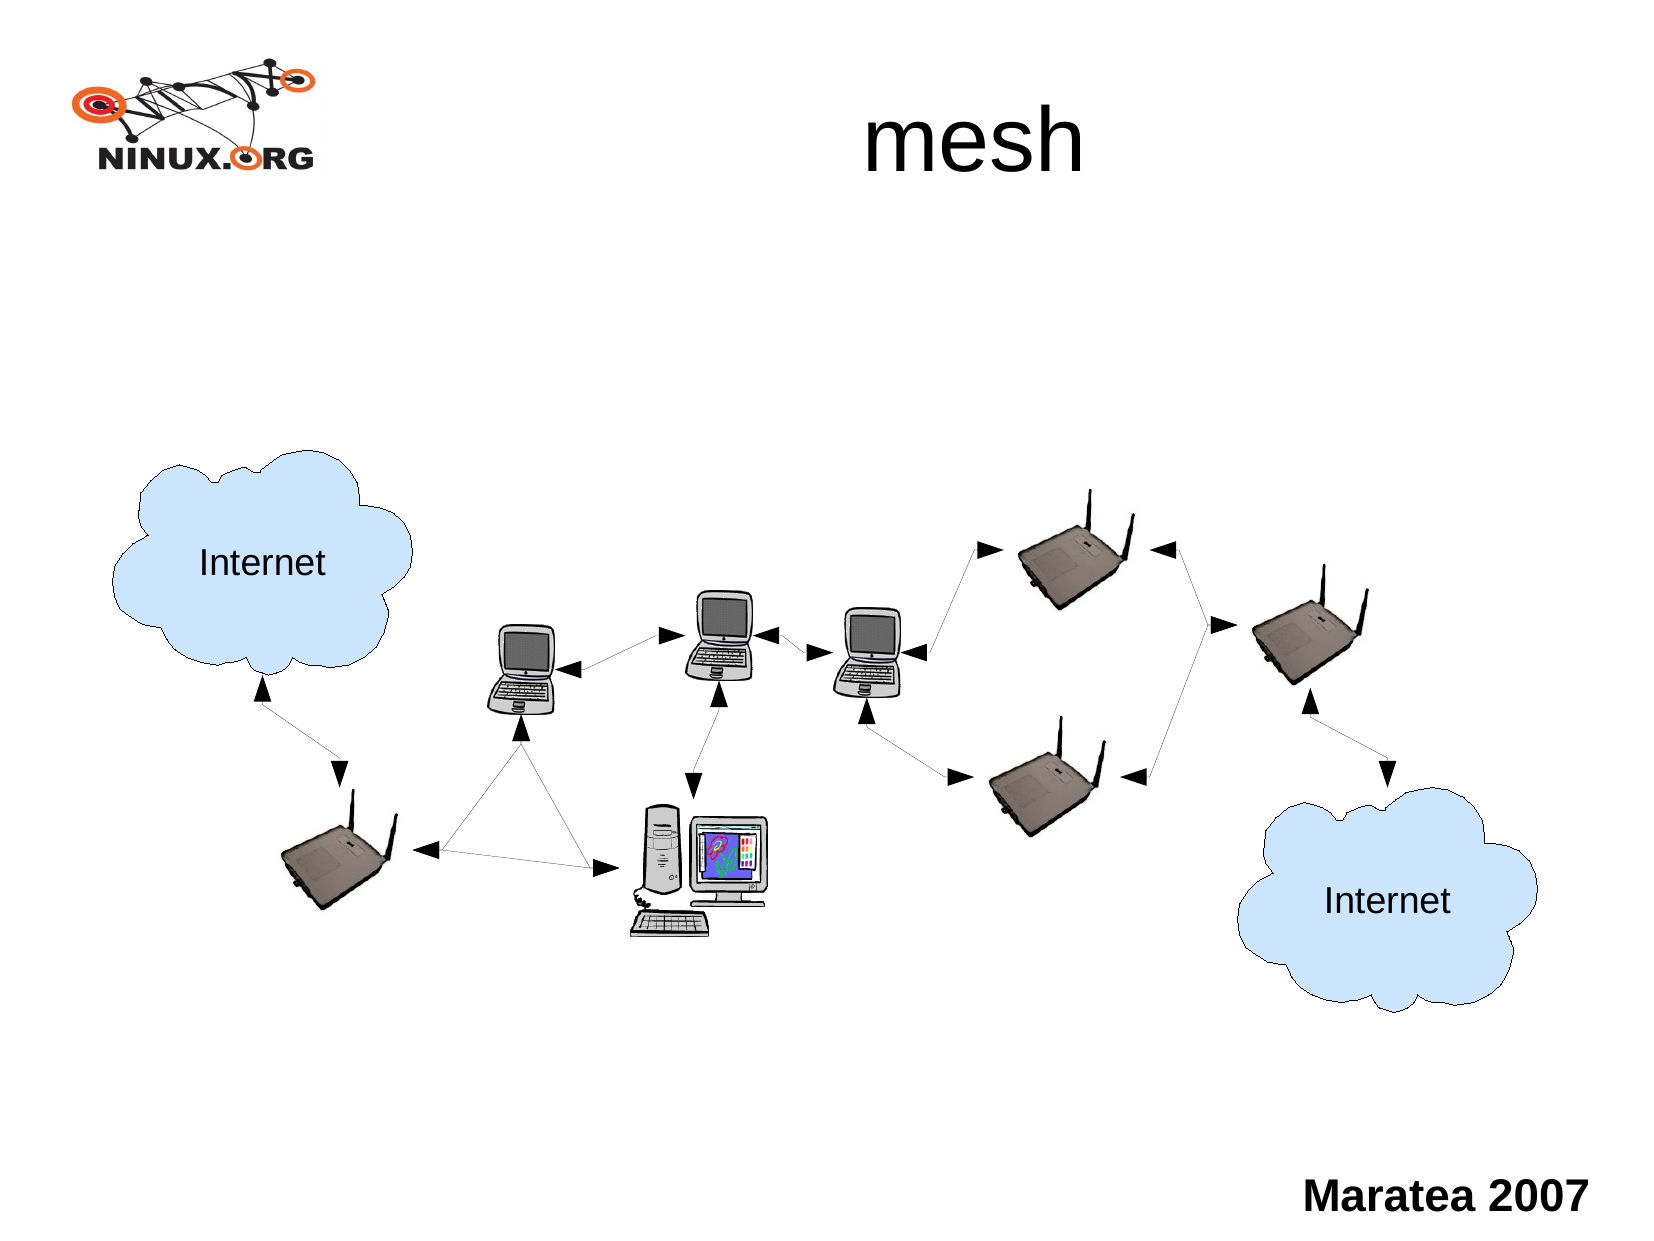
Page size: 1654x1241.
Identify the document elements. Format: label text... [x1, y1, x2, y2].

text_box Maratea 2007 [1275, 1162, 1651, 1237]
picture [974, 714, 1121, 840]
picture [833, 607, 901, 698]
text_box Internet [112, 450, 413, 676]
picture [1237, 562, 1384, 688]
picture [487, 624, 555, 715]
picture [266, 787, 413, 913]
picture [59, 58, 323, 178]
title mesh [383, 43, 1565, 237]
picture [685, 590, 753, 681]
picture [619, 799, 768, 937]
text_box Internet [1237, 787, 1538, 1013]
picture [1003, 487, 1150, 613]
